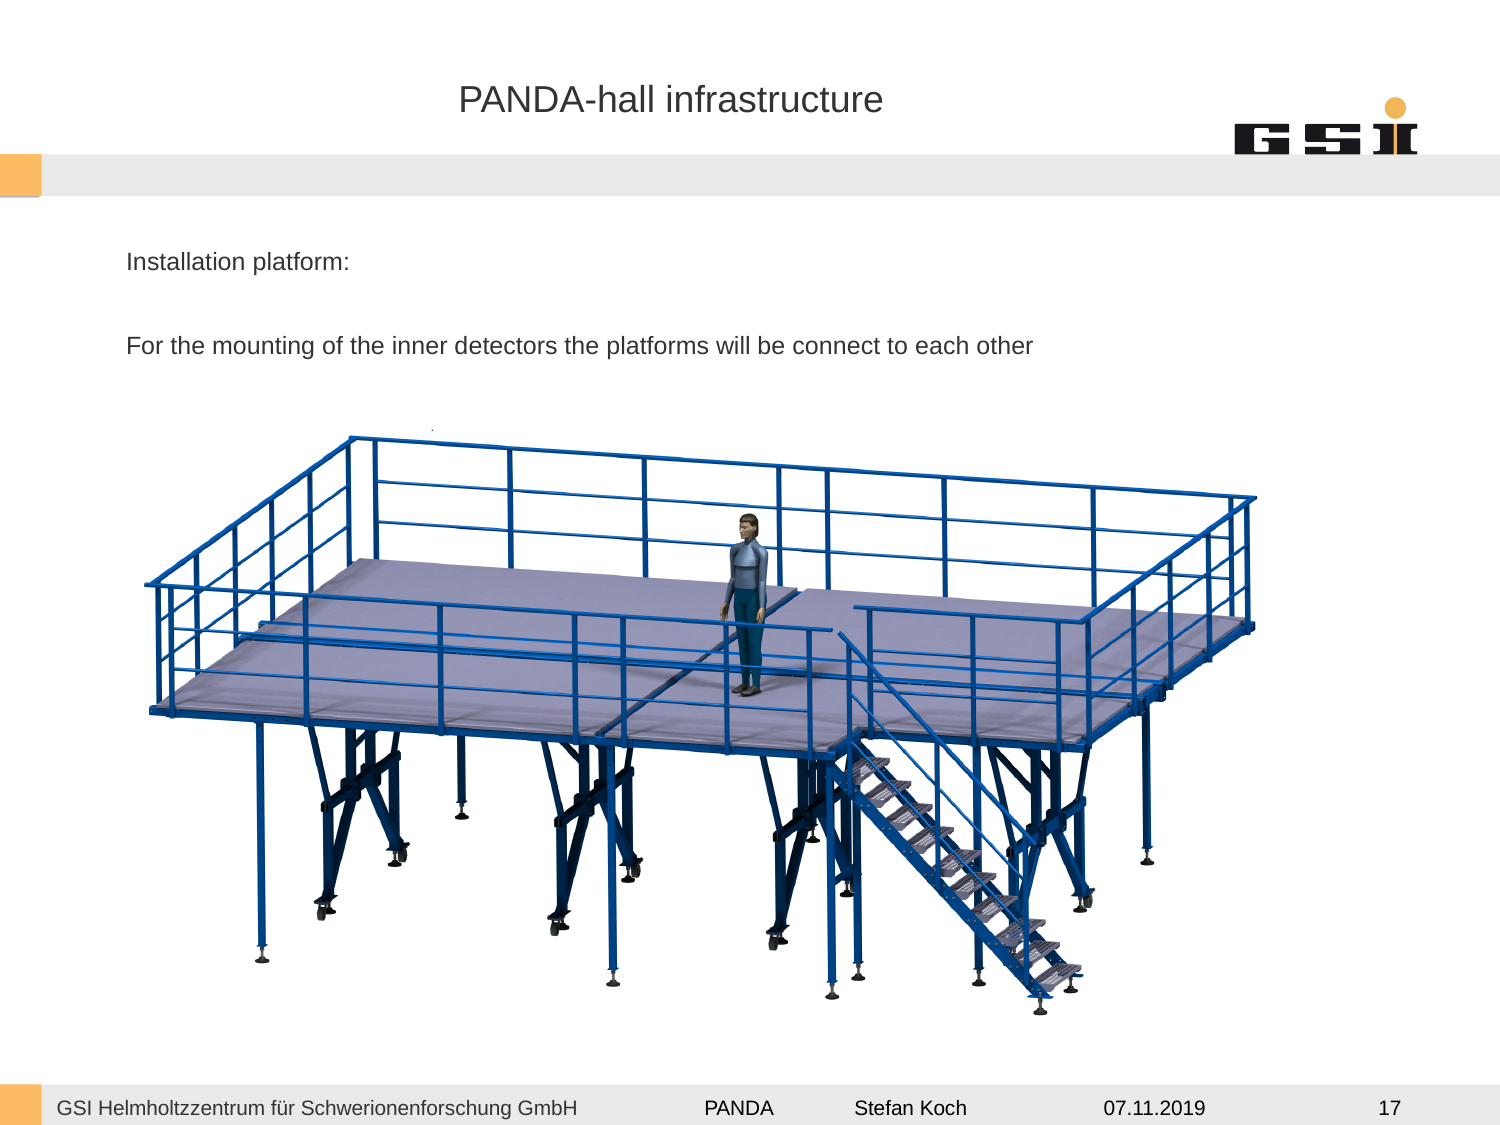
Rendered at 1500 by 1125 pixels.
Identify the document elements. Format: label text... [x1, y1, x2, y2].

text_box PANDA-hall infrastructure [160, 67, 1200, 128]
picture [1233, 95, 1419, 154]
picture [133, 422, 1260, 1023]
text_box Installation platform: For the mounting of the inner detectors the platforms will be connect to each other [111, 239, 1417, 423]
